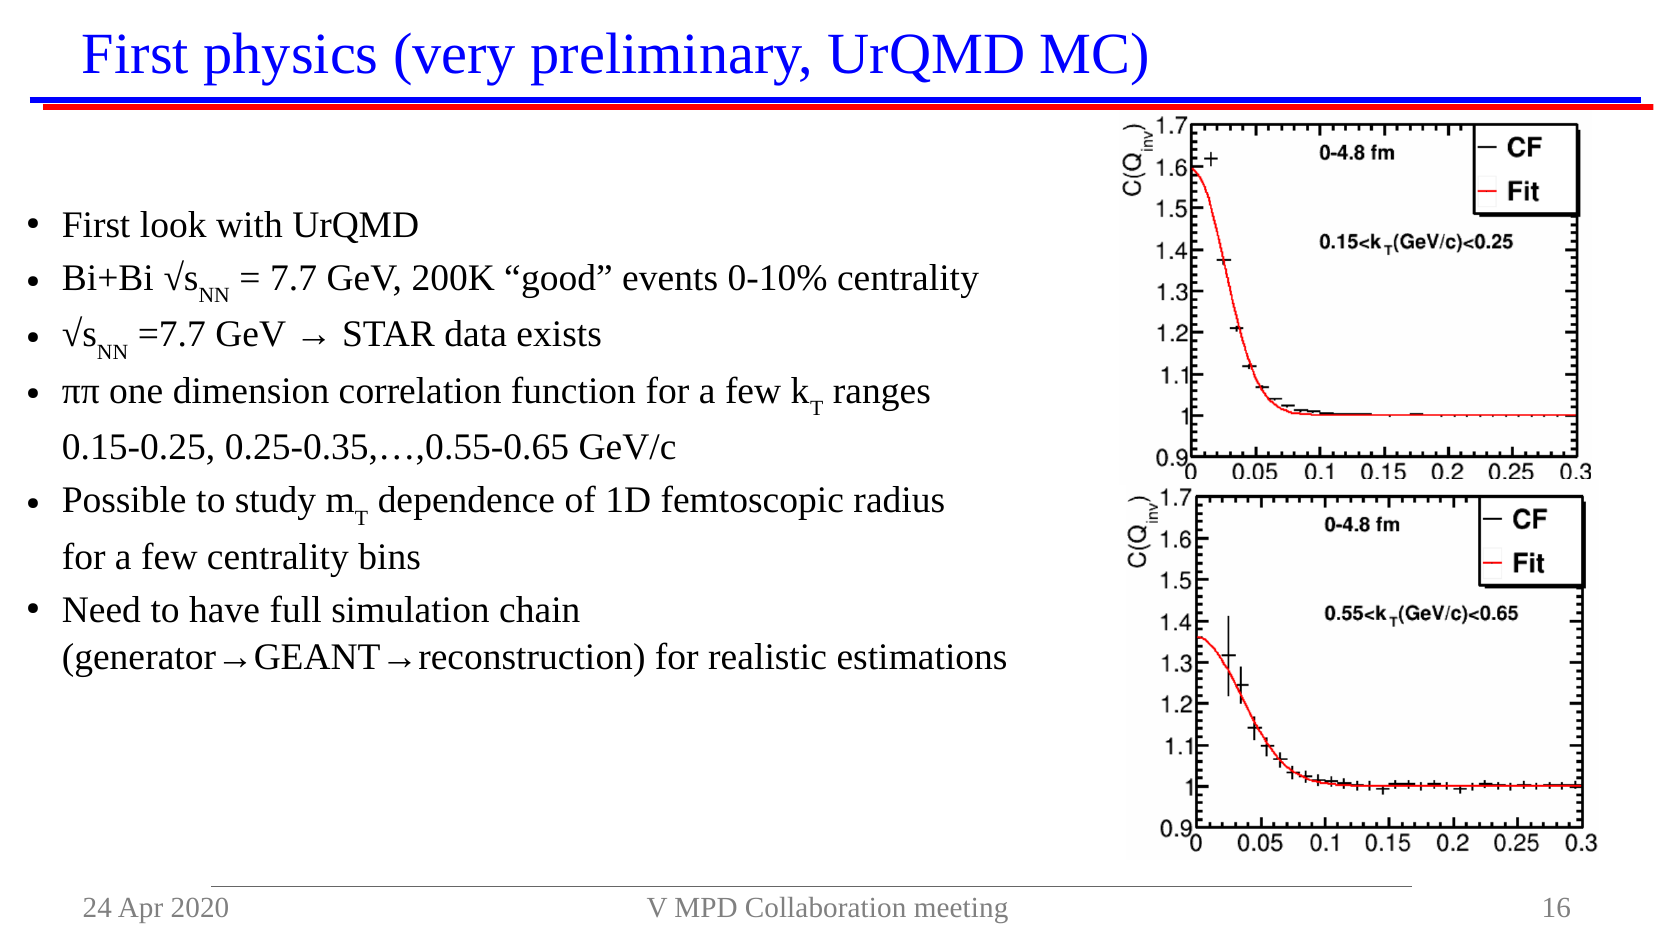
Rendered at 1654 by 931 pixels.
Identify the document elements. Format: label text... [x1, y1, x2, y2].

text_box First look with UrQMD Bi+Bi √sNN = 7.7 GeV, 200K “good” events 0-10% centrality √sNN =7.7 GeV → STAR data exists ππ one dimension correlation function for a few kT ranges 0.15-0.25, 0.25-0.35,…,0.55-0.65 GeV/c Possible to study mT dependence of 1D femtoscopic radius for a few centrality bins Need to have full simulation chain (generator→GEANT→reconstruction) for realistic estimations [11, 196, 1106, 731]
picture [1119, 110, 1599, 860]
title First physics (very preliminary, UrQMD MC) [81, 7, 1570, 91]
